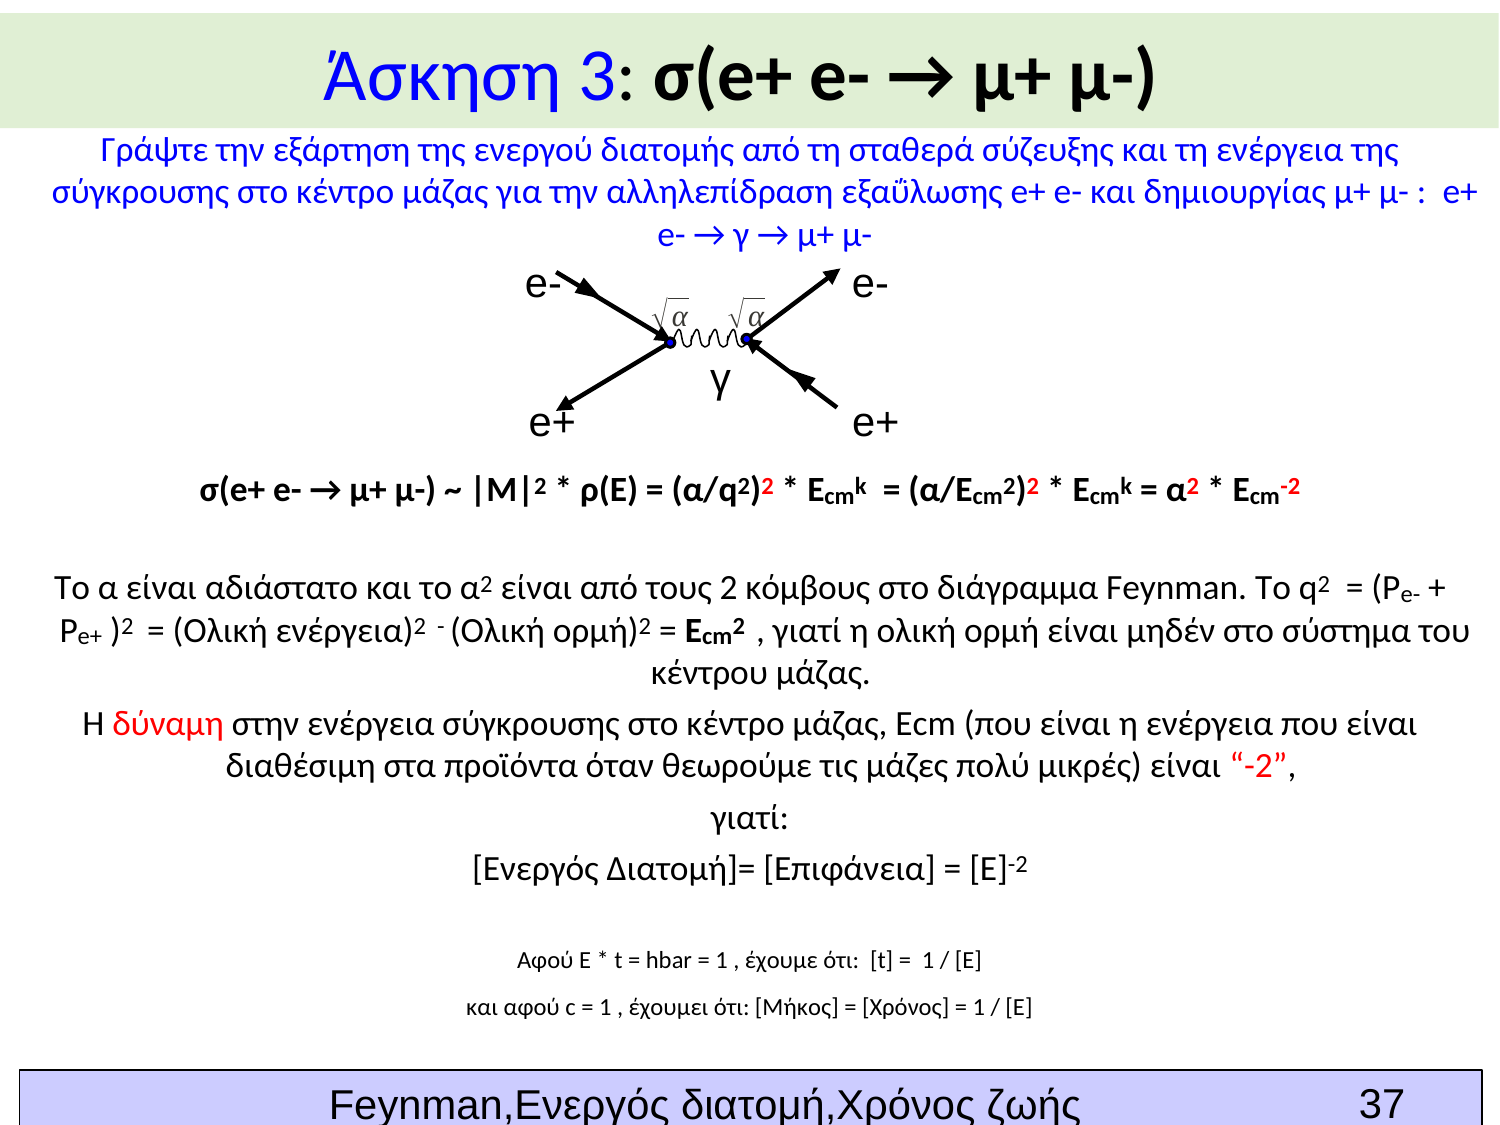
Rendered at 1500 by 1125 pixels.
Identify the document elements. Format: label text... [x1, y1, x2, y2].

text_box e+ [837, 387, 885, 428]
chart [719, 295, 776, 333]
title Άσκηση 3: σ(e+ e- → μ+ μ-) [0, 13, 1499, 118]
text_box e+ [858, 416, 869, 423]
chart [643, 328, 651, 333]
text_box γ [695, 343, 729, 384]
text_box e- [837, 248, 879, 290]
text_box e- [530, 277, 541, 284]
text_box e- [857, 277, 868, 284]
text_box e- [509, 248, 552, 290]
list Γράψτε την εξάρτηση της ενεργού διατομής από τη σταθερά σύζευξης και τη ενέργεια της σύγκρουσης στο κέντρο μάζας για την αλληλεπίδραση εξαΰλωσης e+ e- και δημιουργίας μ+ μ- : e+ e- → γ → μ+ μ- σ(e+ e- → μ+ μ-) ~ |Μ|2 * ρ(Ε) = (α/q2)2 * Ecmk = (α/Ecm2)2 * Ecmk = α2 * Ecm-2 Το α είναι αδιάστατο και το α2 είναι από τους 2 κόμβους στο διάγραμμα Feynman. To q2 = (Pe- + Pe+ )2 = (Ολική ενέργεια)2 - (Ολική ορμή)2 = Ecm2 , γιατί η ολική ορμή είναι μηδέν στο σύστημα του κέντρου μάζας. Η δύναμη στην ενέργεια σύγκρουσης στο κέντρο μάζας, Εcm (που είναι η ενέργεια που είναι διαθέσιμη στα προϊόντα όταν θεωρούμε τις μάζες πολύ μικρές) είναι “-2”, γιατί: [Ενεργός Διατομή]= [Επιφάνεια] = [Ε]-2 Αφού E * t = hbar = 1 , έχουμε ότι: [t] = 1 / [Ε] και αφού c = 1 , έχουμει ότι: [Μήκος] = [Χρόνος] = 1 / [Ε] [0, 118, 1500, 1051]
text_box e+ [513, 387, 562, 428]
text_box e+ [534, 416, 545, 423]
text_box [741, 334, 752, 344]
text_box [665, 337, 675, 348]
chart [643, 295, 700, 333]
